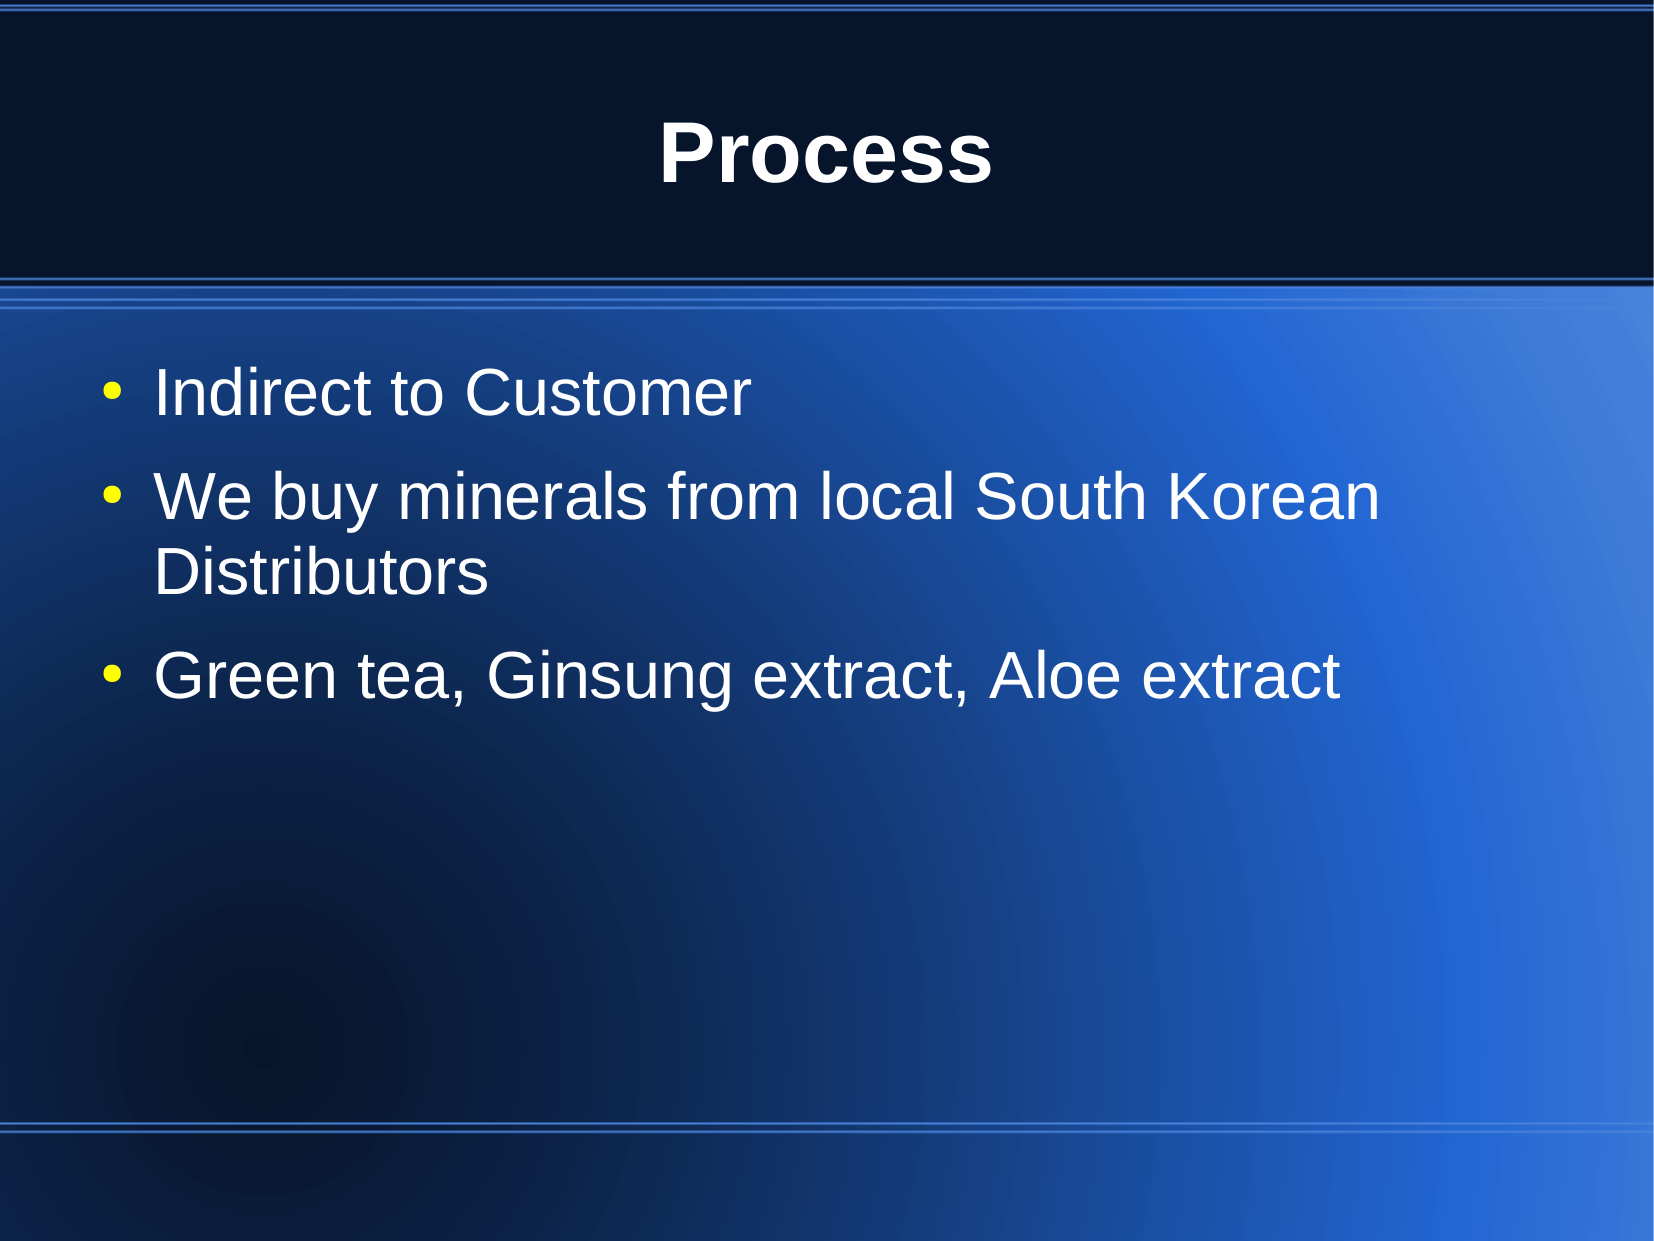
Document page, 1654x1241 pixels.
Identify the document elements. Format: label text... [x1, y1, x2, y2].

title Process [82, 49, 1571, 257]
picture [0, 0, 1654, 1241]
list Indirect to Customer We buy minerals from local South Korean Distributors Green tea, Ginsung extract, Aloe extract [82, 355, 1571, 1058]
